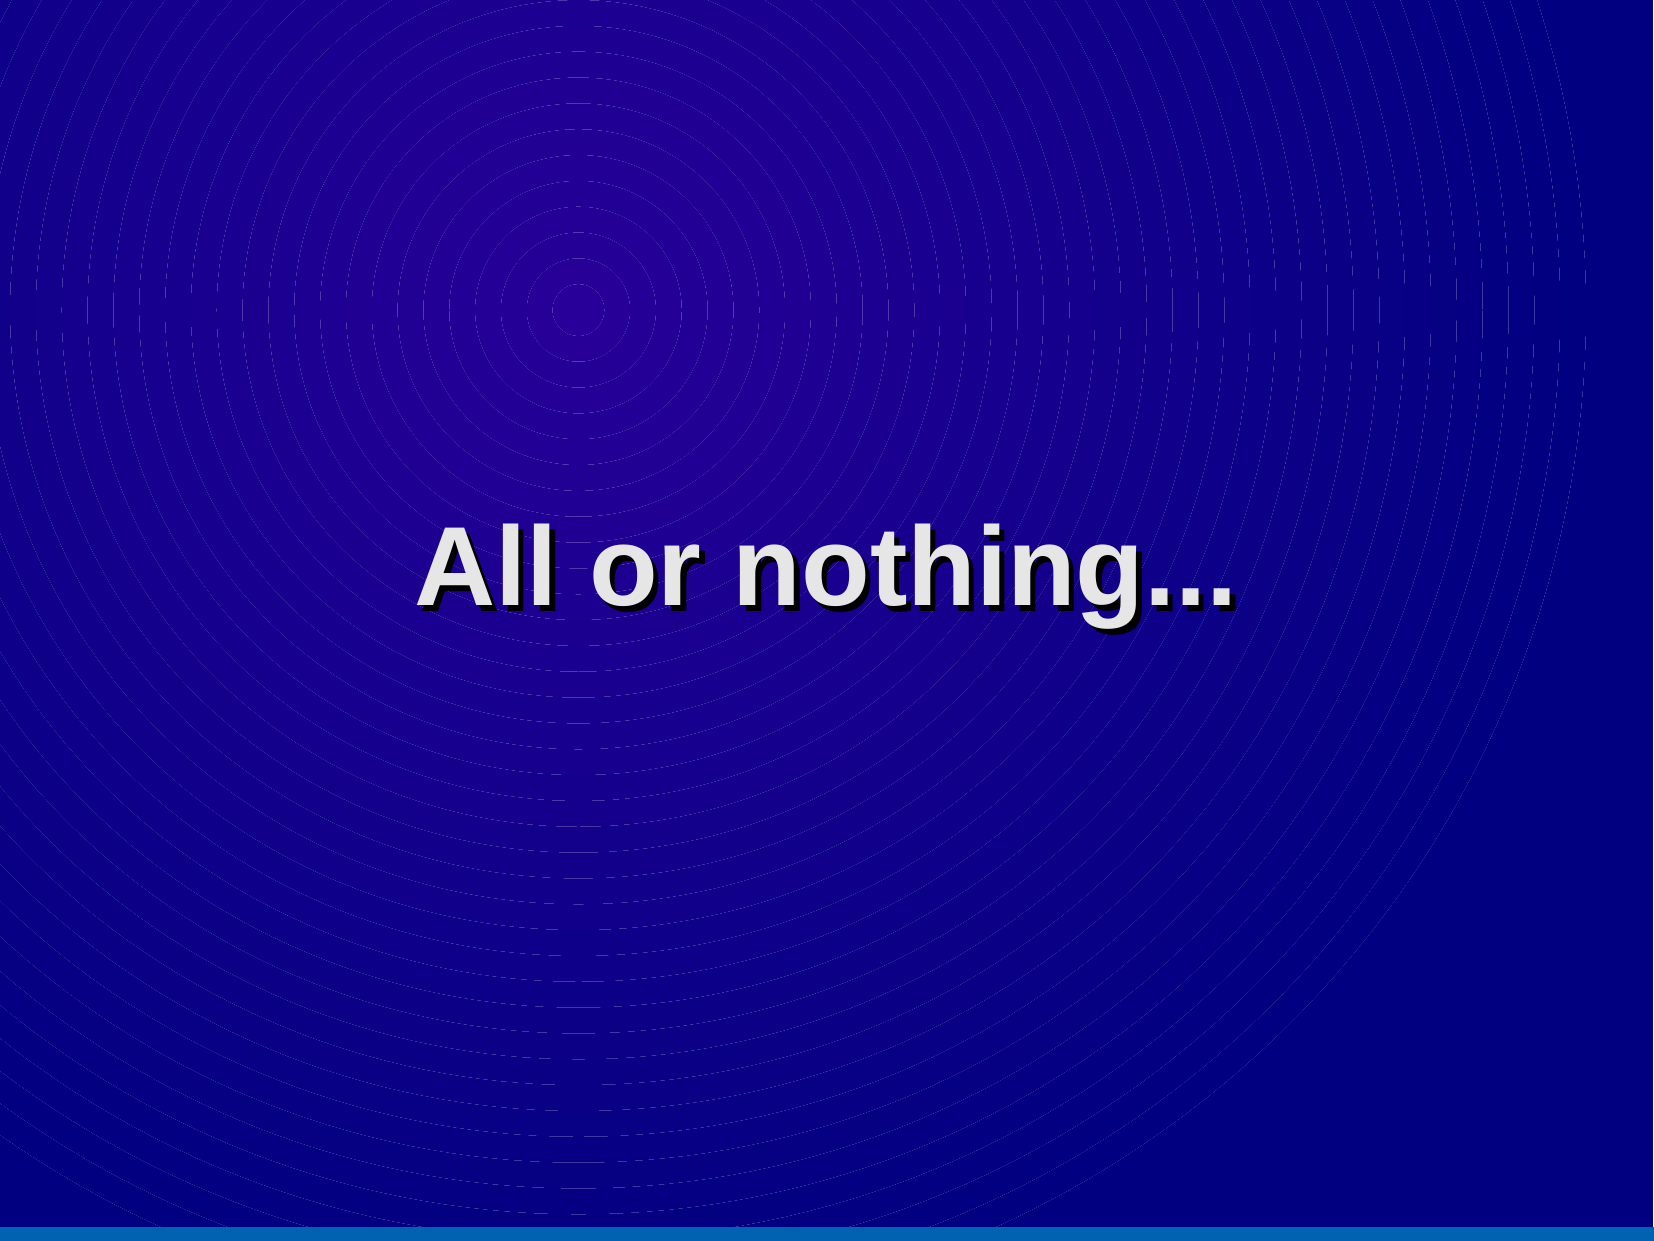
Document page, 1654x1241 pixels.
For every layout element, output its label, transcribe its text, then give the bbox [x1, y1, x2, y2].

title All or nothing... [121, 463, 1533, 671]
